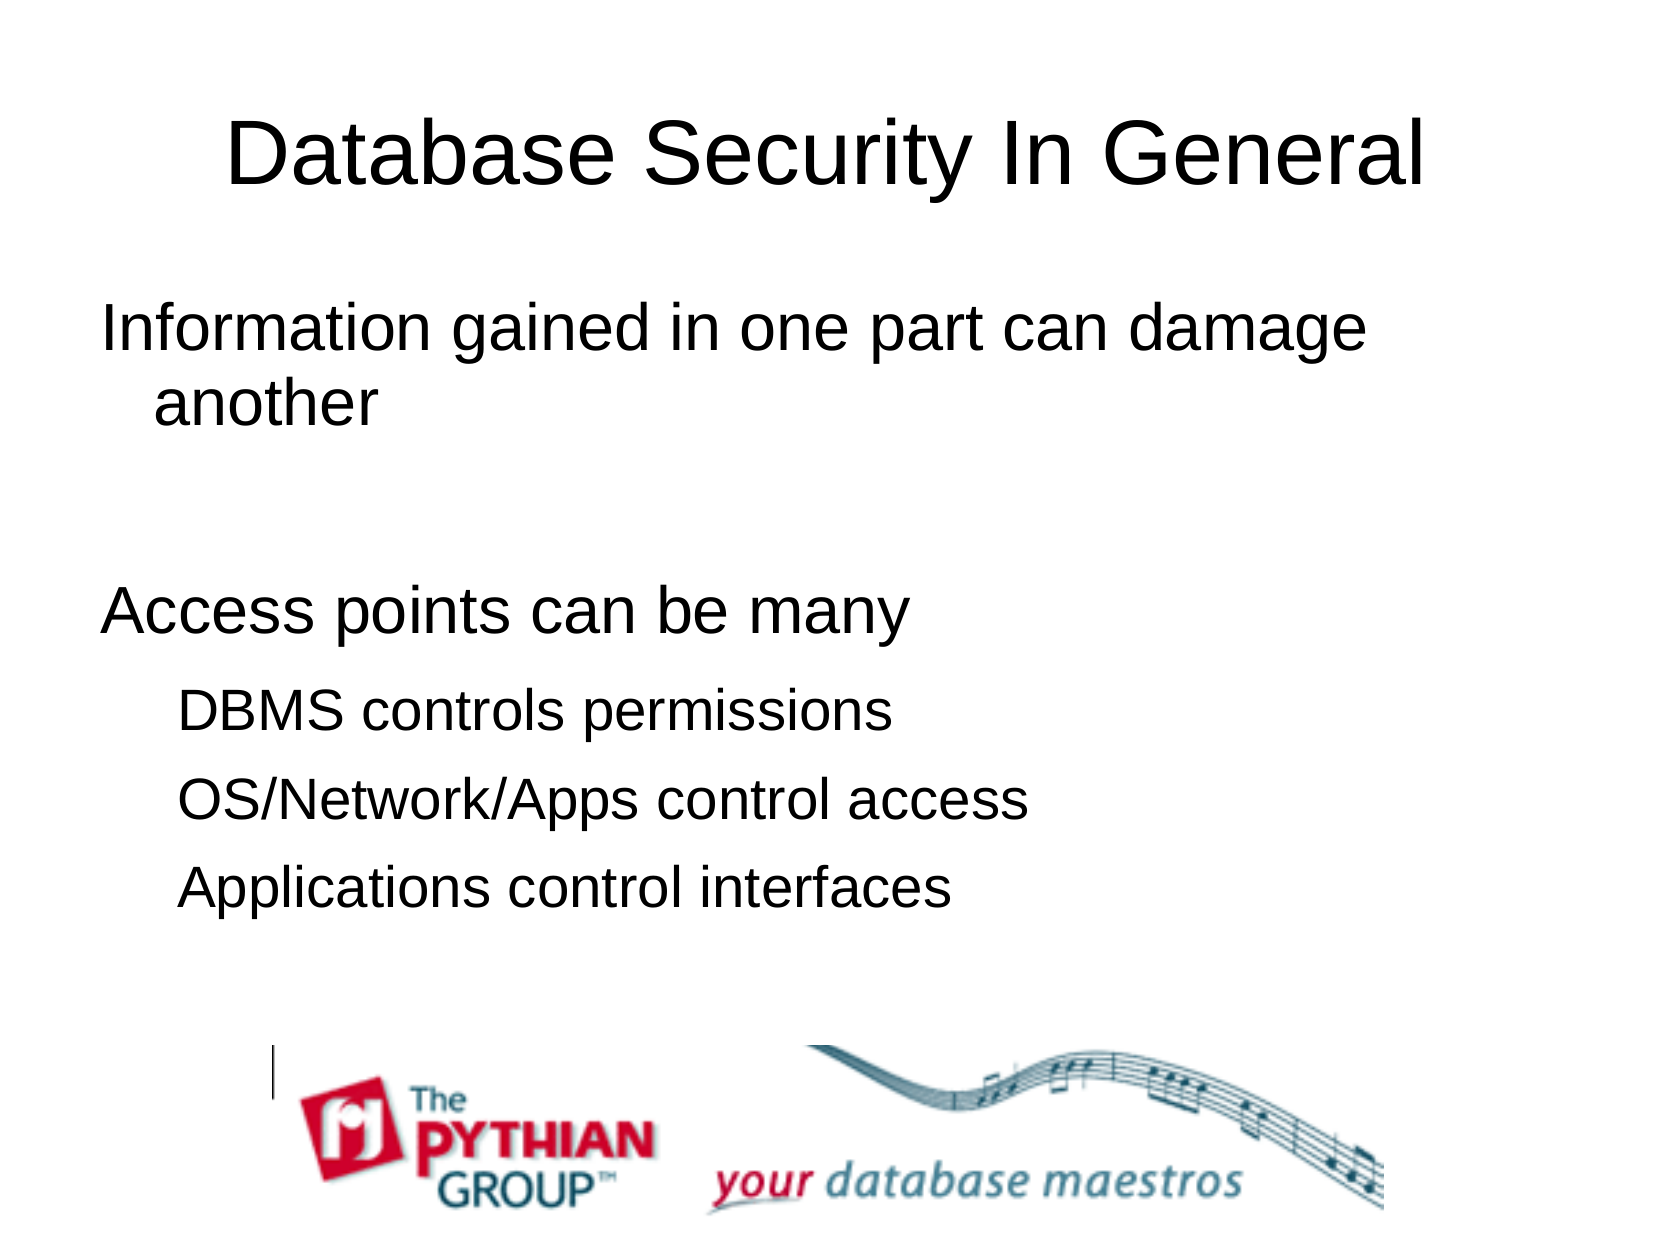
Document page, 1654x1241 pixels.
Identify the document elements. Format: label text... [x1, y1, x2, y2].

picture [272, 1094, 1384, 1241]
title Database Security In General [82, 49, 1571, 257]
list Information gained in one part can damage another Access points can be many DBMS controls permissions OS/Network/Apps control access Applications control interfaces [82, 290, 1571, 1094]
